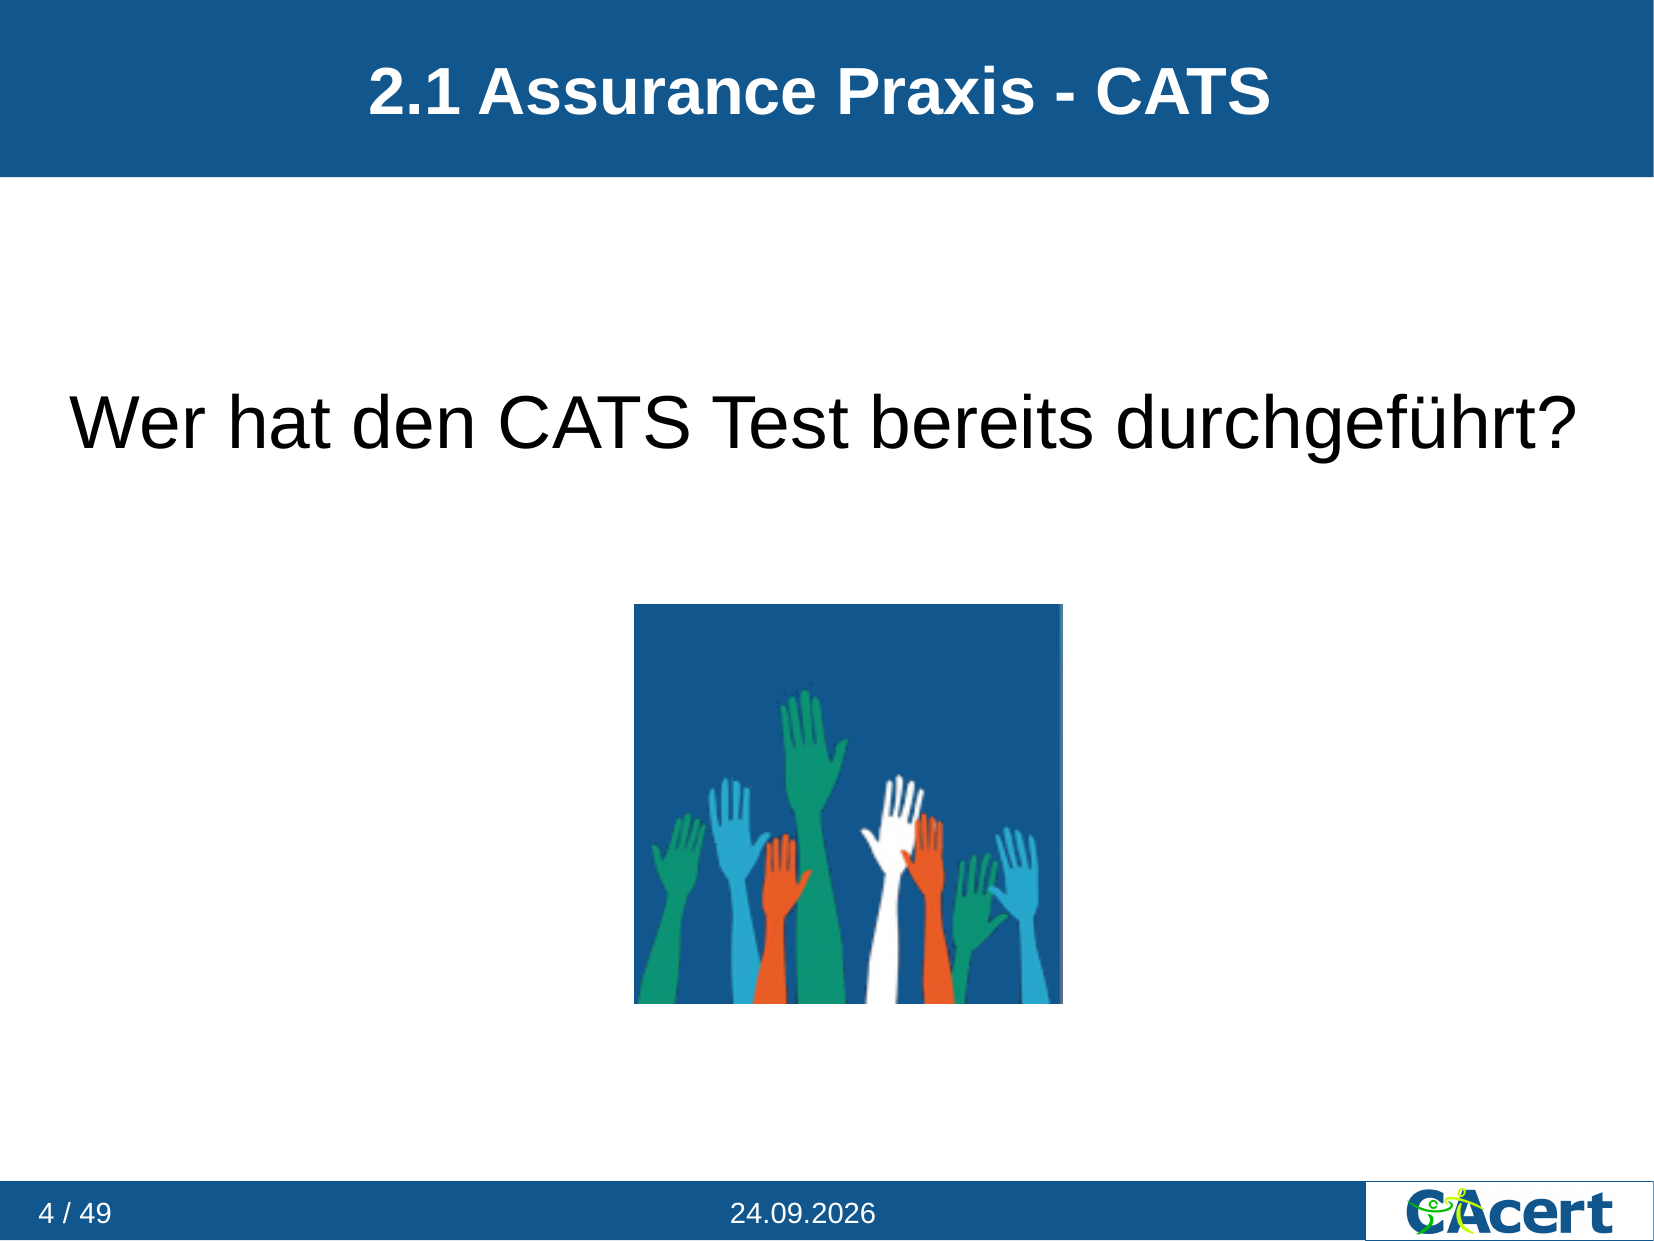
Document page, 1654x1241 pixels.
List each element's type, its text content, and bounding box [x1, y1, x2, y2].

subtitle Wer hat den CATS Test bereits durchgeführt? [52, 314, 1598, 532]
picture [634, 604, 1063, 1004]
title 2.1 Assurance Praxis - CATS [76, 17, 1565, 166]
picture [1406, 1187, 1613, 1235]
